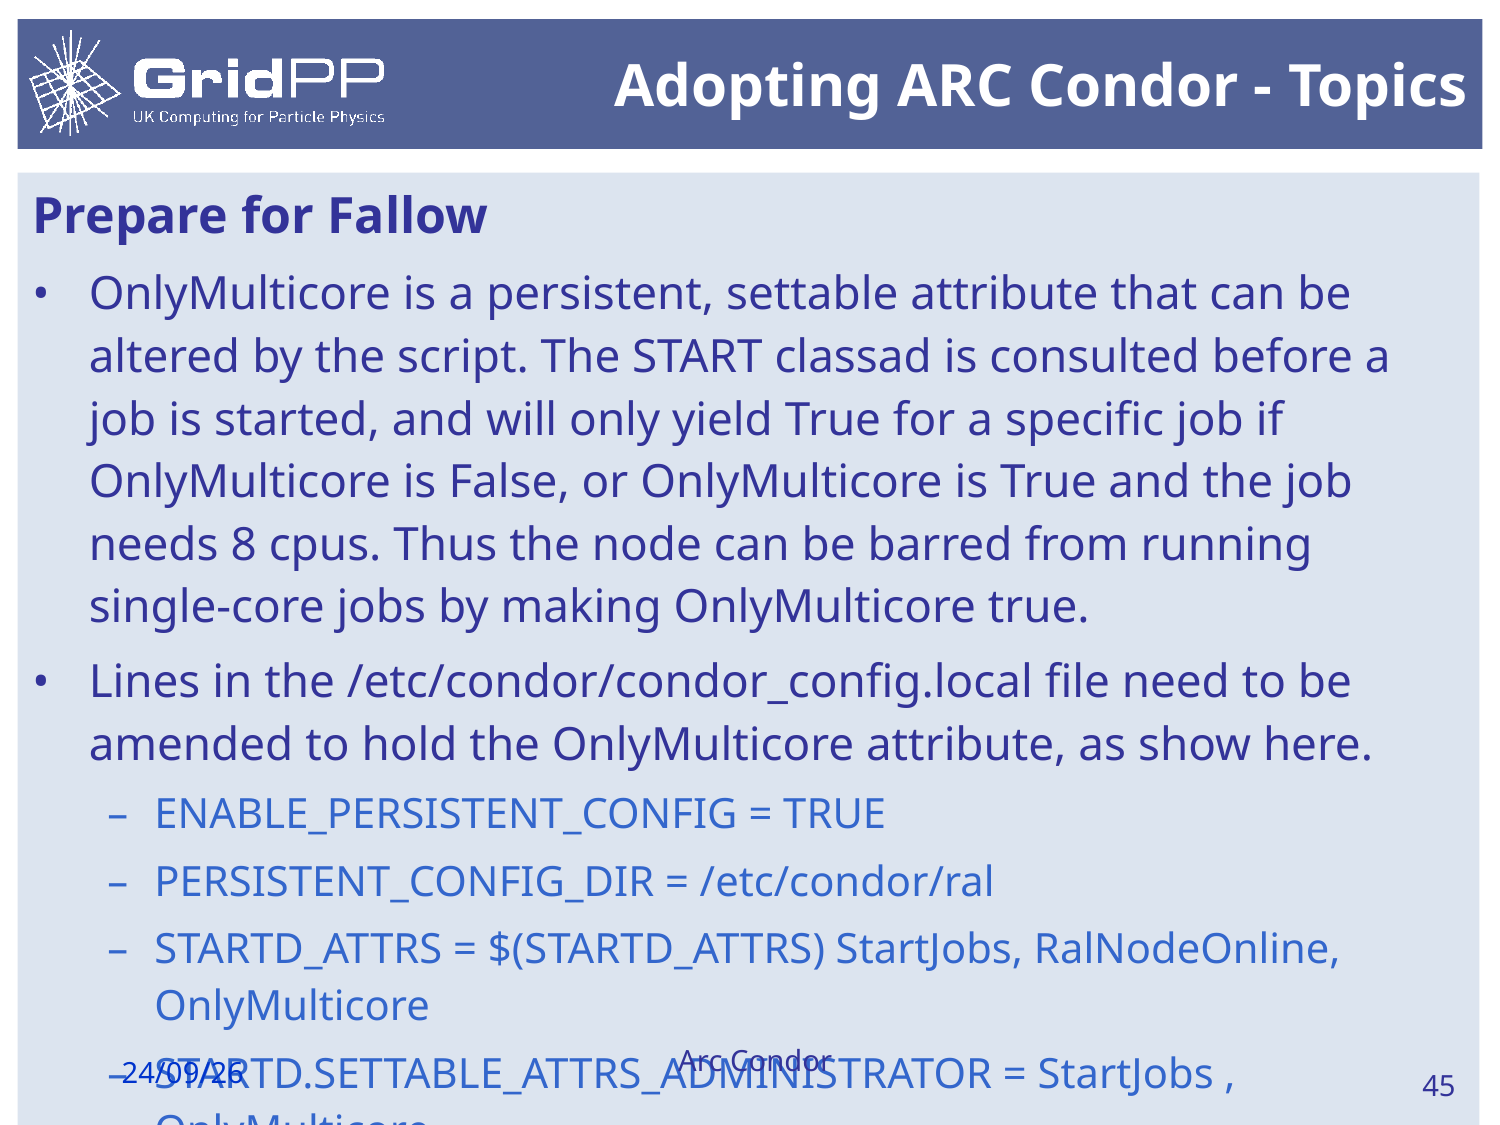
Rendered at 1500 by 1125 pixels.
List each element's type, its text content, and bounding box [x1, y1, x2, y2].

list Prepare for Fallow OnlyMulticore is a persistent, settable attribute that can be altered by the script. The START classad is consulted before a job is started, and will only yield True for a specific job if OnlyMulticore is False, or OnlyMulticore is True and the job needs 8 cpus. Thus the node can be barred from running single-core jobs by making OnlyMulticore true. Lines in the /etc/condor/condor_config.local file need to be amended to hold the OnlyMulticore attribute, as show here. ENABLE_PERSISTENT_CONFIG = TRUE PERSISTENT_CONFIG_DIR = /etc/condor/ral STARTD_ATTRS = $(STARTD_ATTRS) StartJobs, RalNodeOnline, OnlyMulticore STARTD.SETTABLE_ATTRS_ADMINISTRATOR = StartJobs , OnlyMulticore OnlyMulticore = False [17, 172, 1480, 1041]
text_box <number> [1388, 1059, 1471, 1094]
title Adopting ARC Condor - Topics [513, 19, 1483, 149]
text_box Arc Condor [536, 1034, 975, 1094]
text_box 02/03/16 [29, 1046, 337, 1095]
picture [29, 30, 384, 136]
